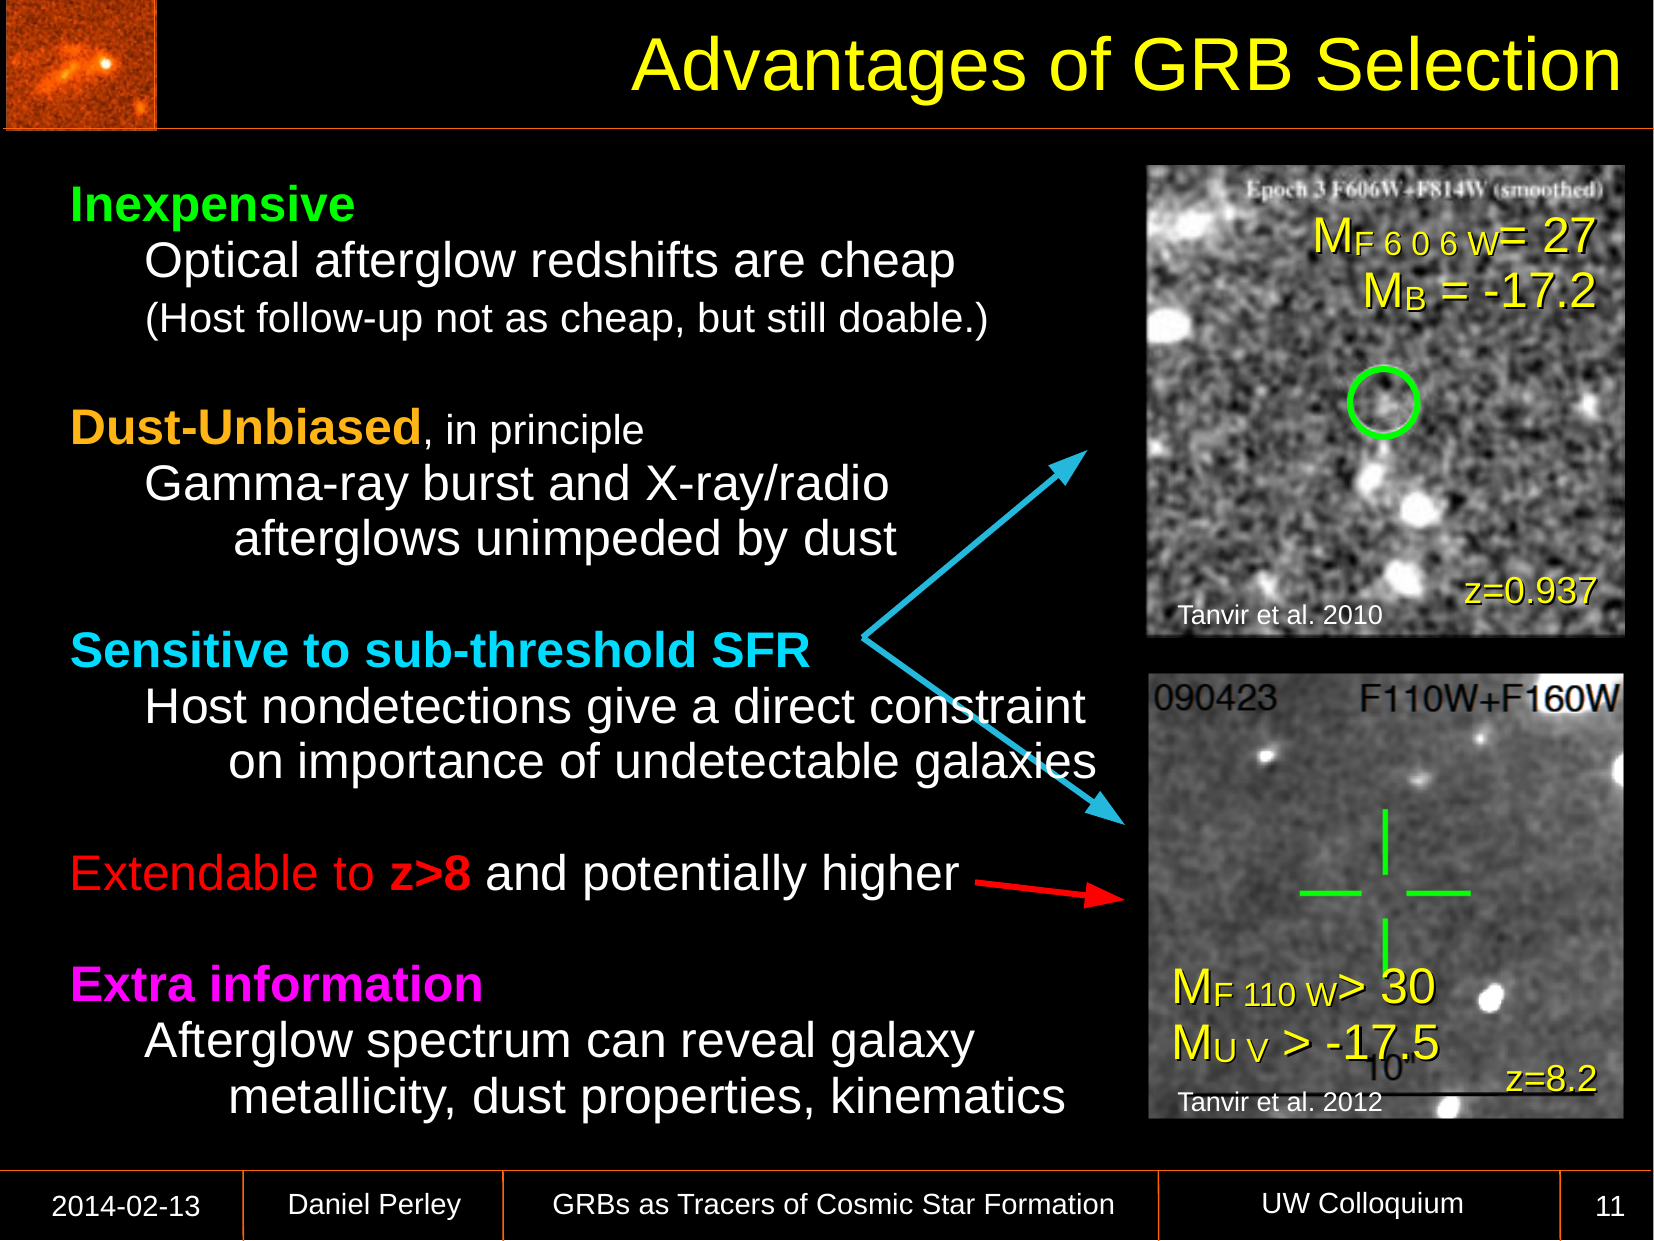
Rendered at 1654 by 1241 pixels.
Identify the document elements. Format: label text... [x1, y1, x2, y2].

picture [7, 0, 154, 128]
text_box Tanvir et al. 2012 [1162, 1080, 1463, 1126]
picture [1146, 671, 1625, 1120]
title Advantages of GRB Selection [187, 13, 1624, 115]
text_box z=8.2 [1425, 1050, 1613, 1107]
picture [1145, 165, 1625, 638]
text_box Inexpensive Optical afterglow redshifts are cheap (Host follow-up not as cheap, but still doable.) Dust-Unbiased, in principle Gamma-ray burst and X-ray/radio afterglows unimpeded by dust Sensitive to sub-threshold SFR Host nondetections give a direct constraint on importance of undetectable galaxies Extendable to z>8 and potentially higher Extra information Afterglow spectrum can reveal galaxy metallicity, dust properties, kinematics [55, 168, 1126, 1241]
text_box MF 110 W> 30 MU V > -17.5 [1156, 950, 1589, 1104]
text_box MF 6 0 6 W= 27 MB = -17.2 [1258, 199, 1613, 352]
text_box Tanvir et al. 2010 [1162, 592, 1463, 638]
text_box z=0.937 [1425, 562, 1613, 620]
